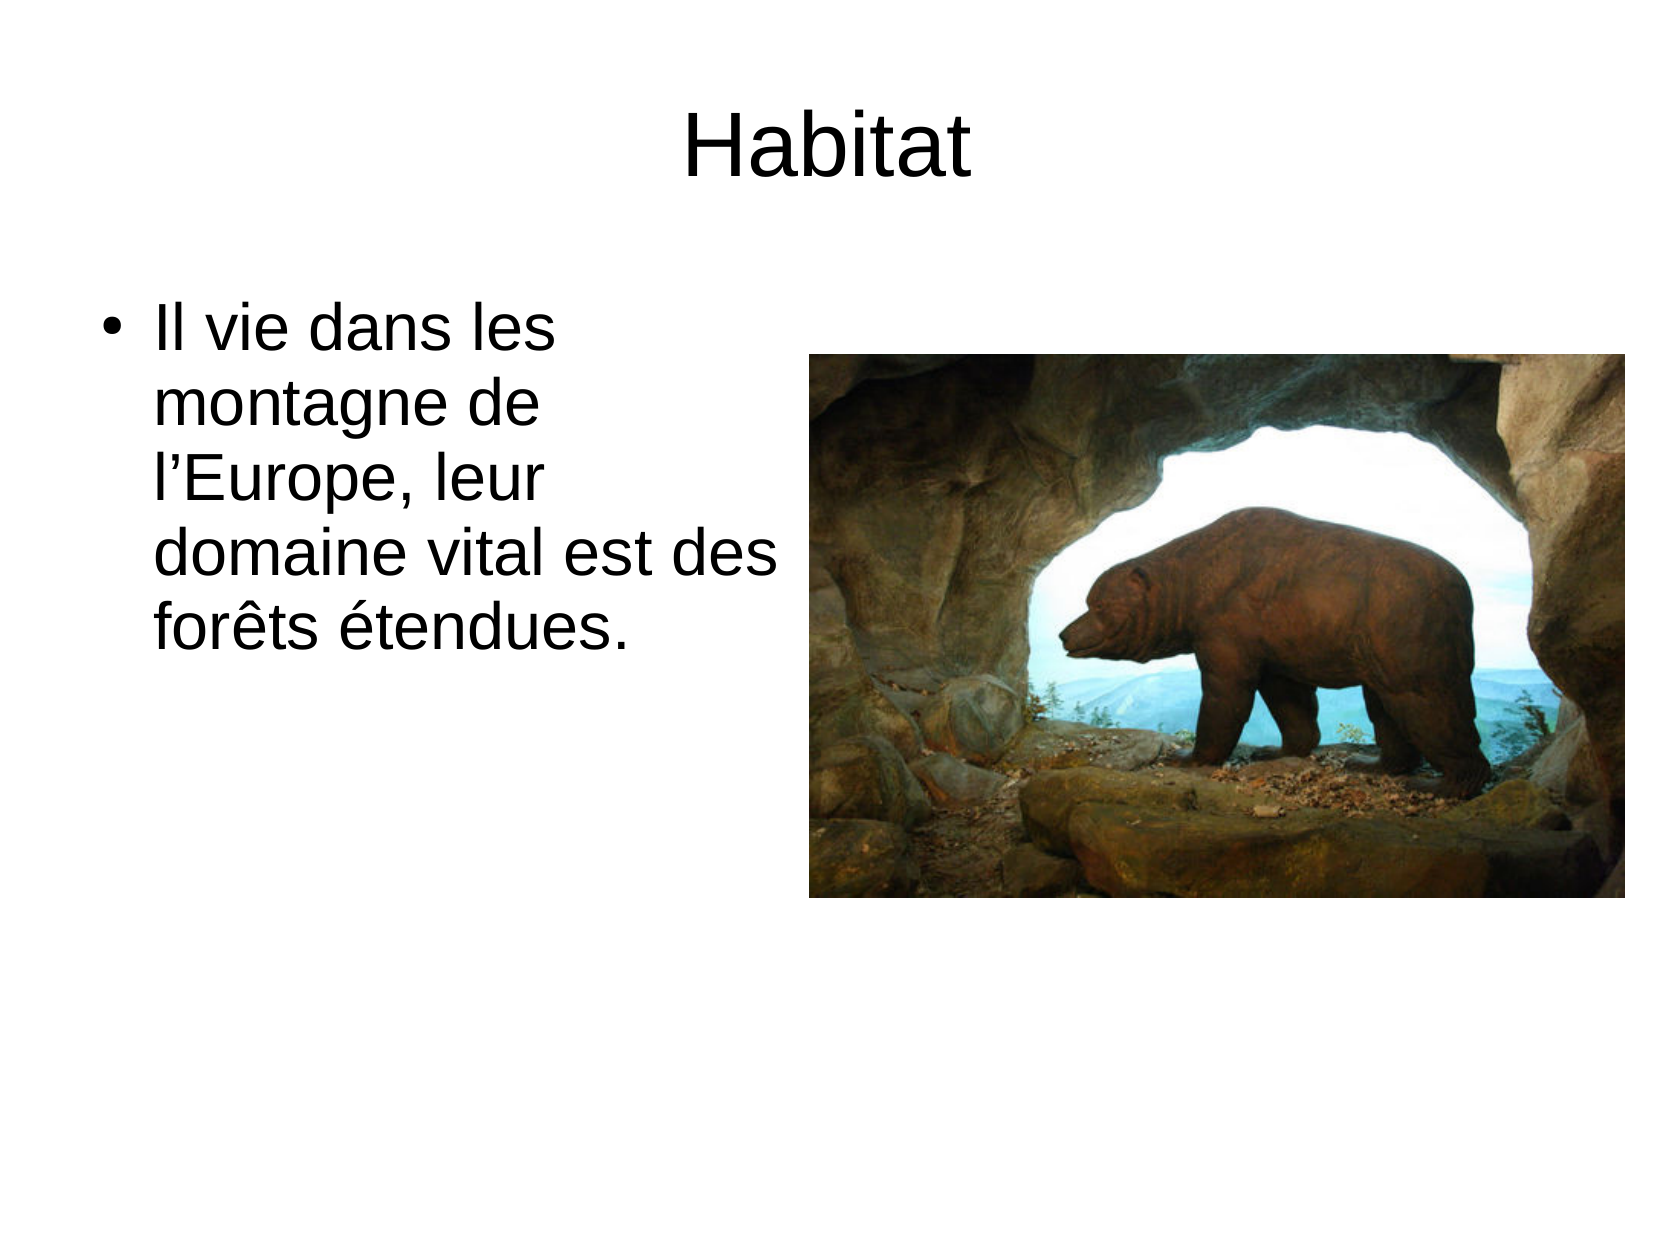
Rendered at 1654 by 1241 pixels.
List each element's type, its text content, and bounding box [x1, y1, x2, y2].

list Il vie dans les montagne de l’Europe, leur domaine vital est des forêts étendues. [82, 290, 809, 1010]
title Habitat [82, 40, 1571, 249]
picture [809, 354, 1625, 898]
